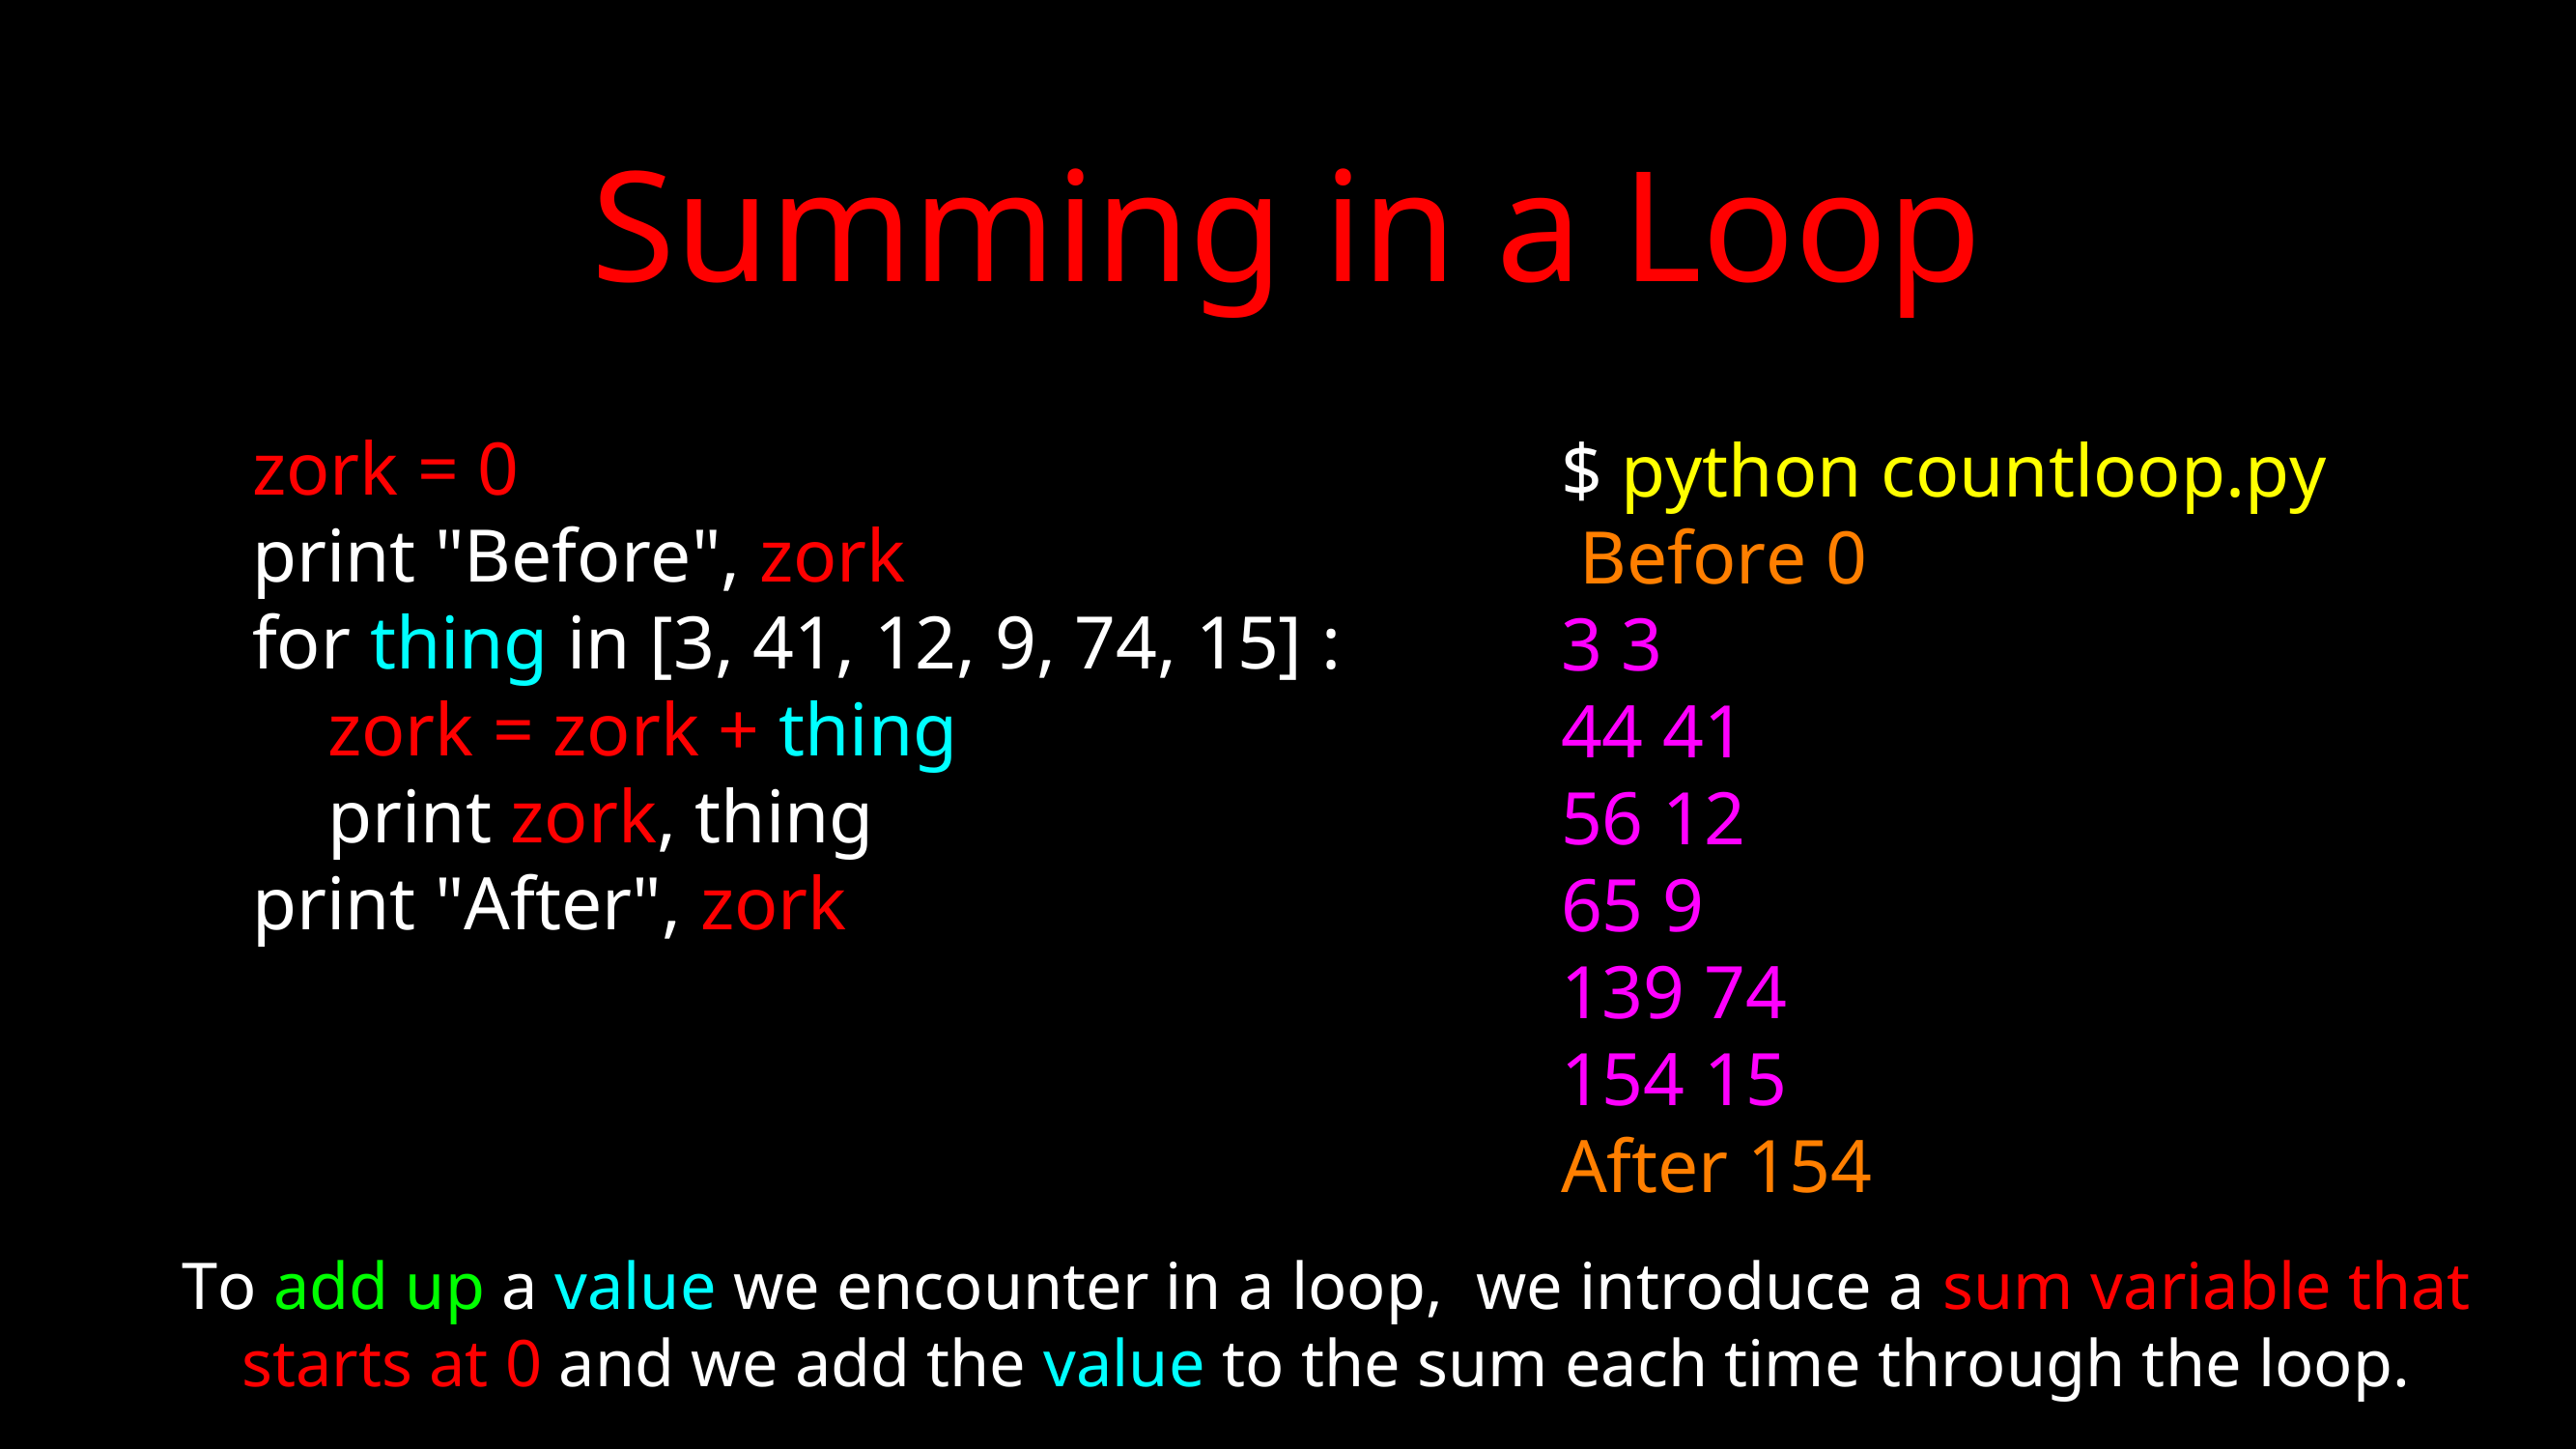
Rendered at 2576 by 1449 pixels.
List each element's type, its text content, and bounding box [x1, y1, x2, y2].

text_box To add up a value we encounter in a loop, we introduce a sum variable that starts at 0 and we add the value to the sum each time through the loop. [166, 1231, 2487, 1413]
text_box zork = 0 print "Before", zork for thing in [3, 41, 12, 9, 74, 15] : zork = zork + thing print zork, thing print "After", zork [252, 422, 1343, 945]
title Summing in a Loop [183, 38, 2392, 403]
text_box $ python countloop.py Before 0 3 3 44 41 56 12 65 9 139 74 154 15 After 154 [1560, 424, 2328, 1208]
